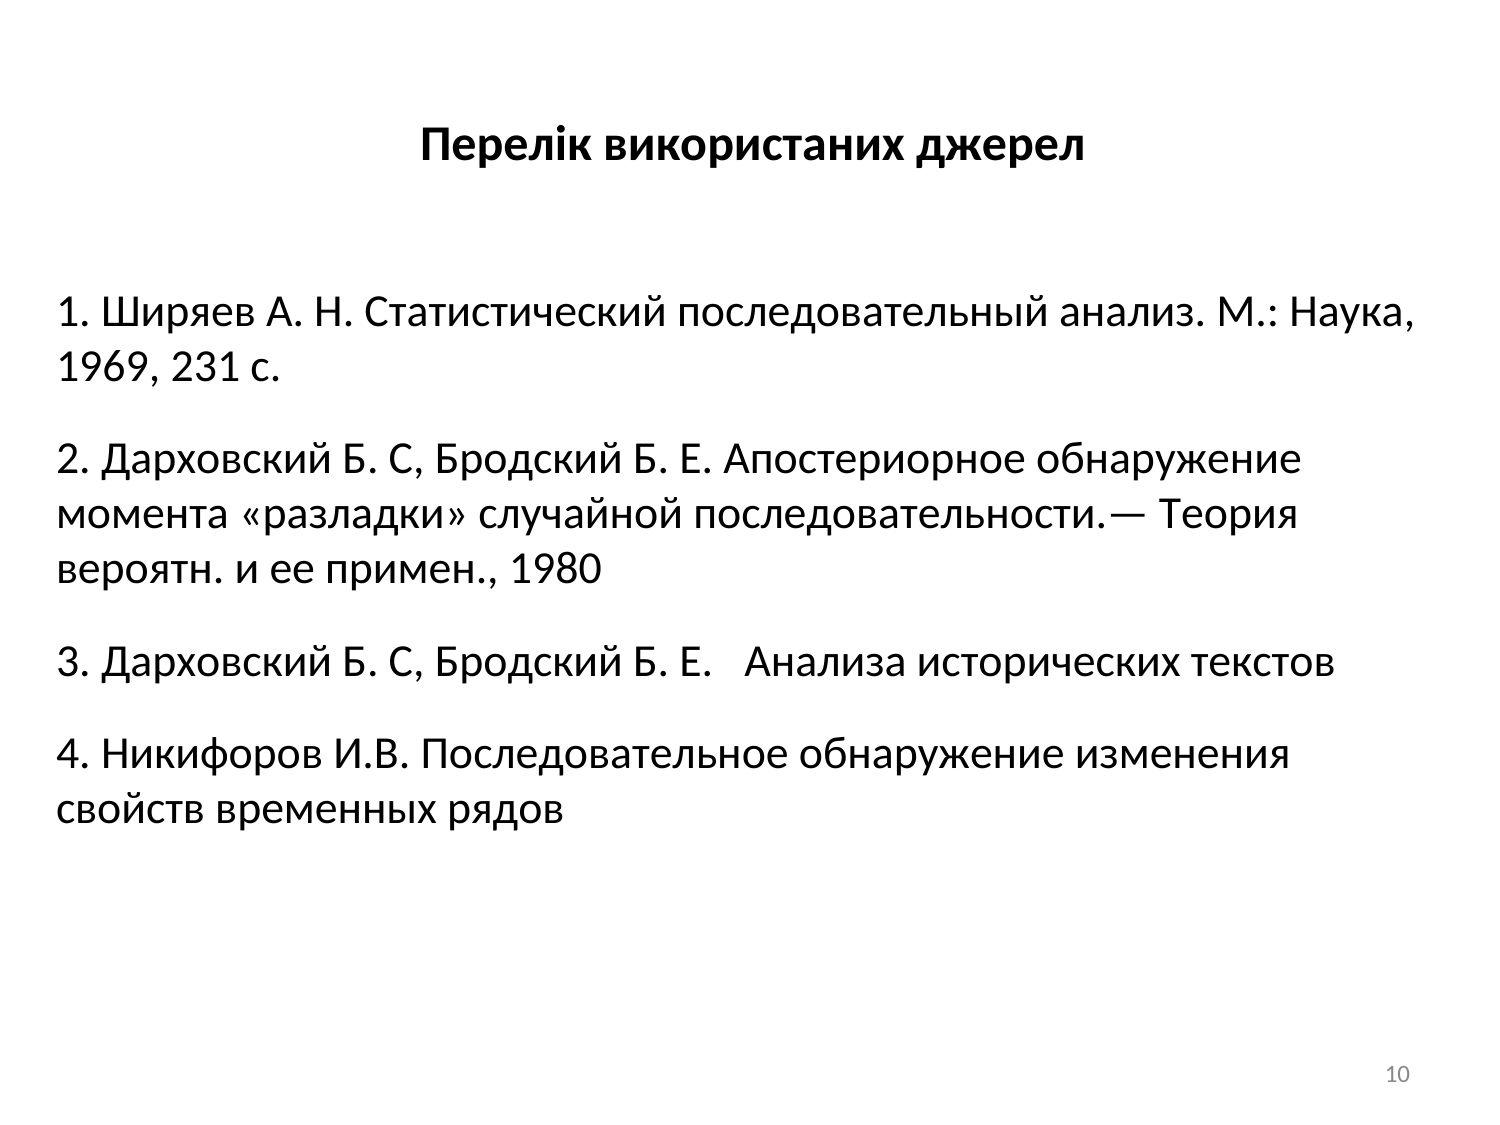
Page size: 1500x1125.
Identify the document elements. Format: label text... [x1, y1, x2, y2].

text_box <номер> [1074, 1042, 1426, 1103]
list Перелік використаних джерел 1. Ширяев А. Н. Статистический последовательный анализ. М.: Наука, 1969, 231 с. 2. Дарховский Б. С, Бродский Б. Е. Апостериорное обнаружение момента «разладки» случайной последовательности.— Теория вероятн. и ее примен., 1980 3. Дарховский Б. С, Бродский Б. Е. Анализа исторических текстов 4. Никифоров И.В. Последовательное обнаружение изменения свойств временных рядов [41, 30, 1465, 1125]
